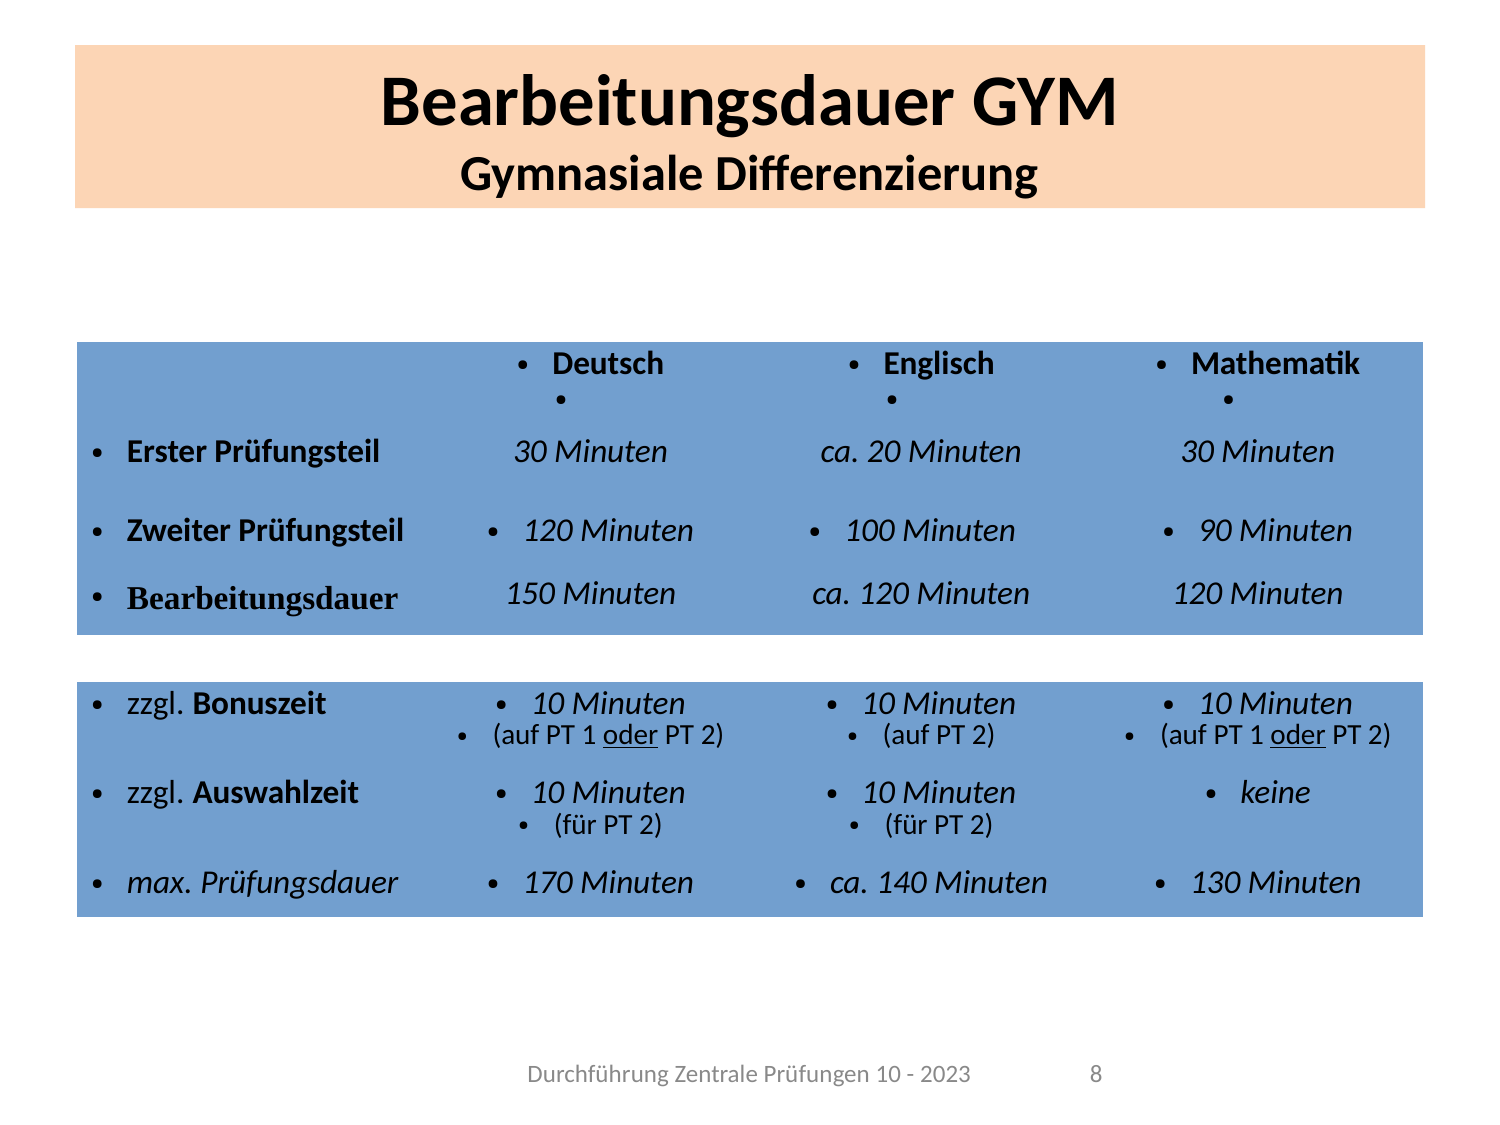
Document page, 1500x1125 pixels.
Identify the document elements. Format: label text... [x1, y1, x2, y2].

table_cell ca. 120 Minuten [750, 572, 1093, 635]
table_cell keine [1093, 771, 1423, 861]
table_cell ca. 140 Minuten [750, 861, 1093, 917]
table_cell Erster Prüfungsteil [77, 430, 431, 509]
table_header [77, 342, 431, 430]
table_cell 100 Minuten [750, 509, 1093, 572]
table_header Englisch [750, 342, 1093, 430]
table_header Mathematik [1093, 342, 1423, 430]
table_cell 30 Minuten [431, 430, 750, 509]
table_header Deutsch [431, 342, 750, 430]
table_cell 120 Minuten [431, 509, 750, 572]
table_cell ca. 20 Minuten [750, 430, 1093, 509]
table_cell zzgl. Auswahlzeit [77, 771, 431, 861]
table_cell 90 Minuten [1093, 509, 1423, 572]
table_cell 150 Minuten [431, 572, 750, 635]
table_cell 170 Minuten [431, 861, 750, 917]
text_box Durchführung Zentrale Prüfungen 10 - 2023 [512, 1042, 988, 1103]
table_cell Zweiter Prüfungsteil [77, 509, 431, 572]
table_cell Bearbeitungsdauer [77, 572, 431, 635]
table_cell 10 Minuten (für PT 2) [750, 771, 1093, 861]
table_header 10 Minuten (auf PT 2) [750, 682, 1093, 771]
table_cell max. Prüfungsdauer [77, 861, 431, 917]
text_box 8 [1074, 1042, 1426, 1103]
table_cell 10 Minuten (für PT 2) [431, 771, 750, 861]
table_cell 130 Minuten [1093, 861, 1423, 917]
title Bearbeitungsdauer GYM Gymnasiale Differenzierung [75, 45, 1426, 209]
table_header 10 Minuten (auf PT 1 oder PT 2) [431, 682, 750, 771]
table_header zzgl. Bonuszeit [77, 682, 431, 771]
table_cell 120 Minuten [1093, 572, 1423, 635]
table_header 10 Minuten (auf PT 1 oder PT 2) [1093, 682, 1423, 771]
table_cell 30 Minuten [1093, 430, 1423, 509]
